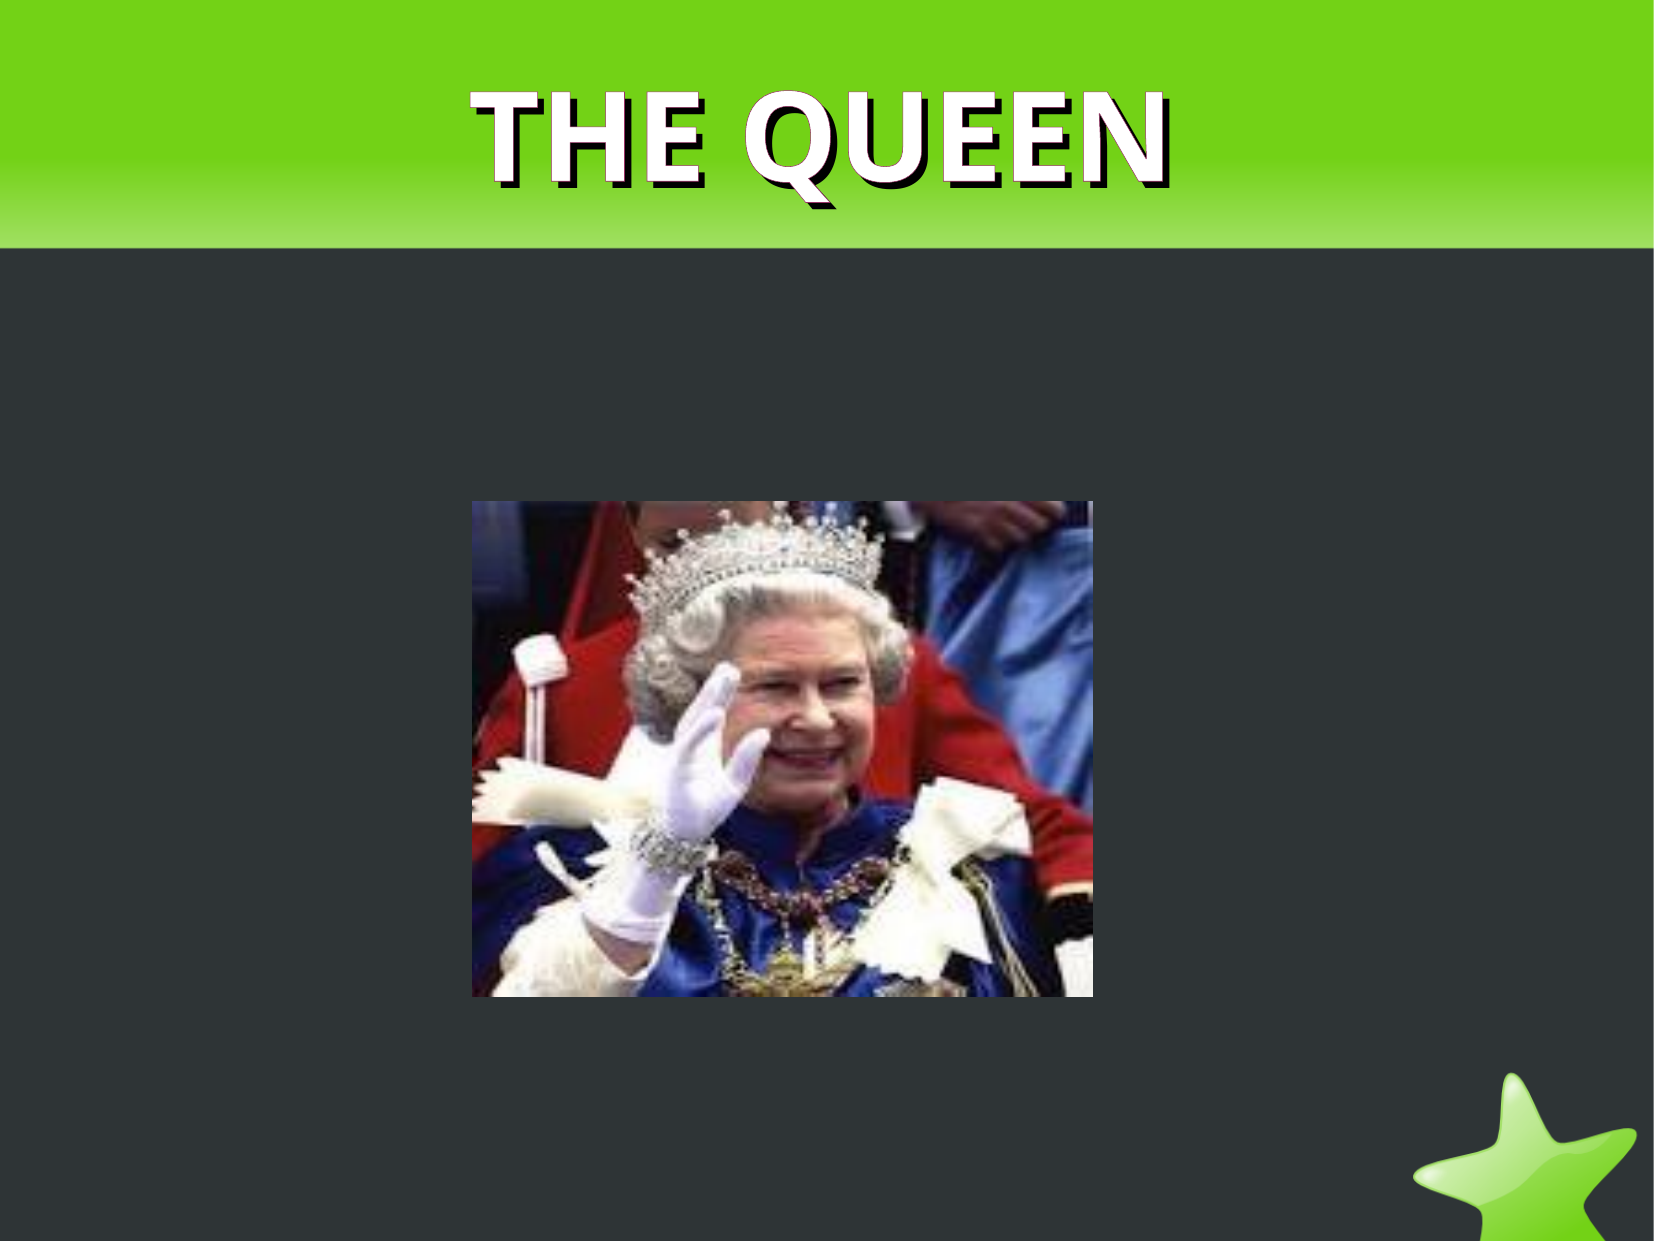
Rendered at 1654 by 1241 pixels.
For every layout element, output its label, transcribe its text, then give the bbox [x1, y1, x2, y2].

title THE QUEEN [76, 36, 1565, 229]
picture [0, 0, 1654, 1241]
